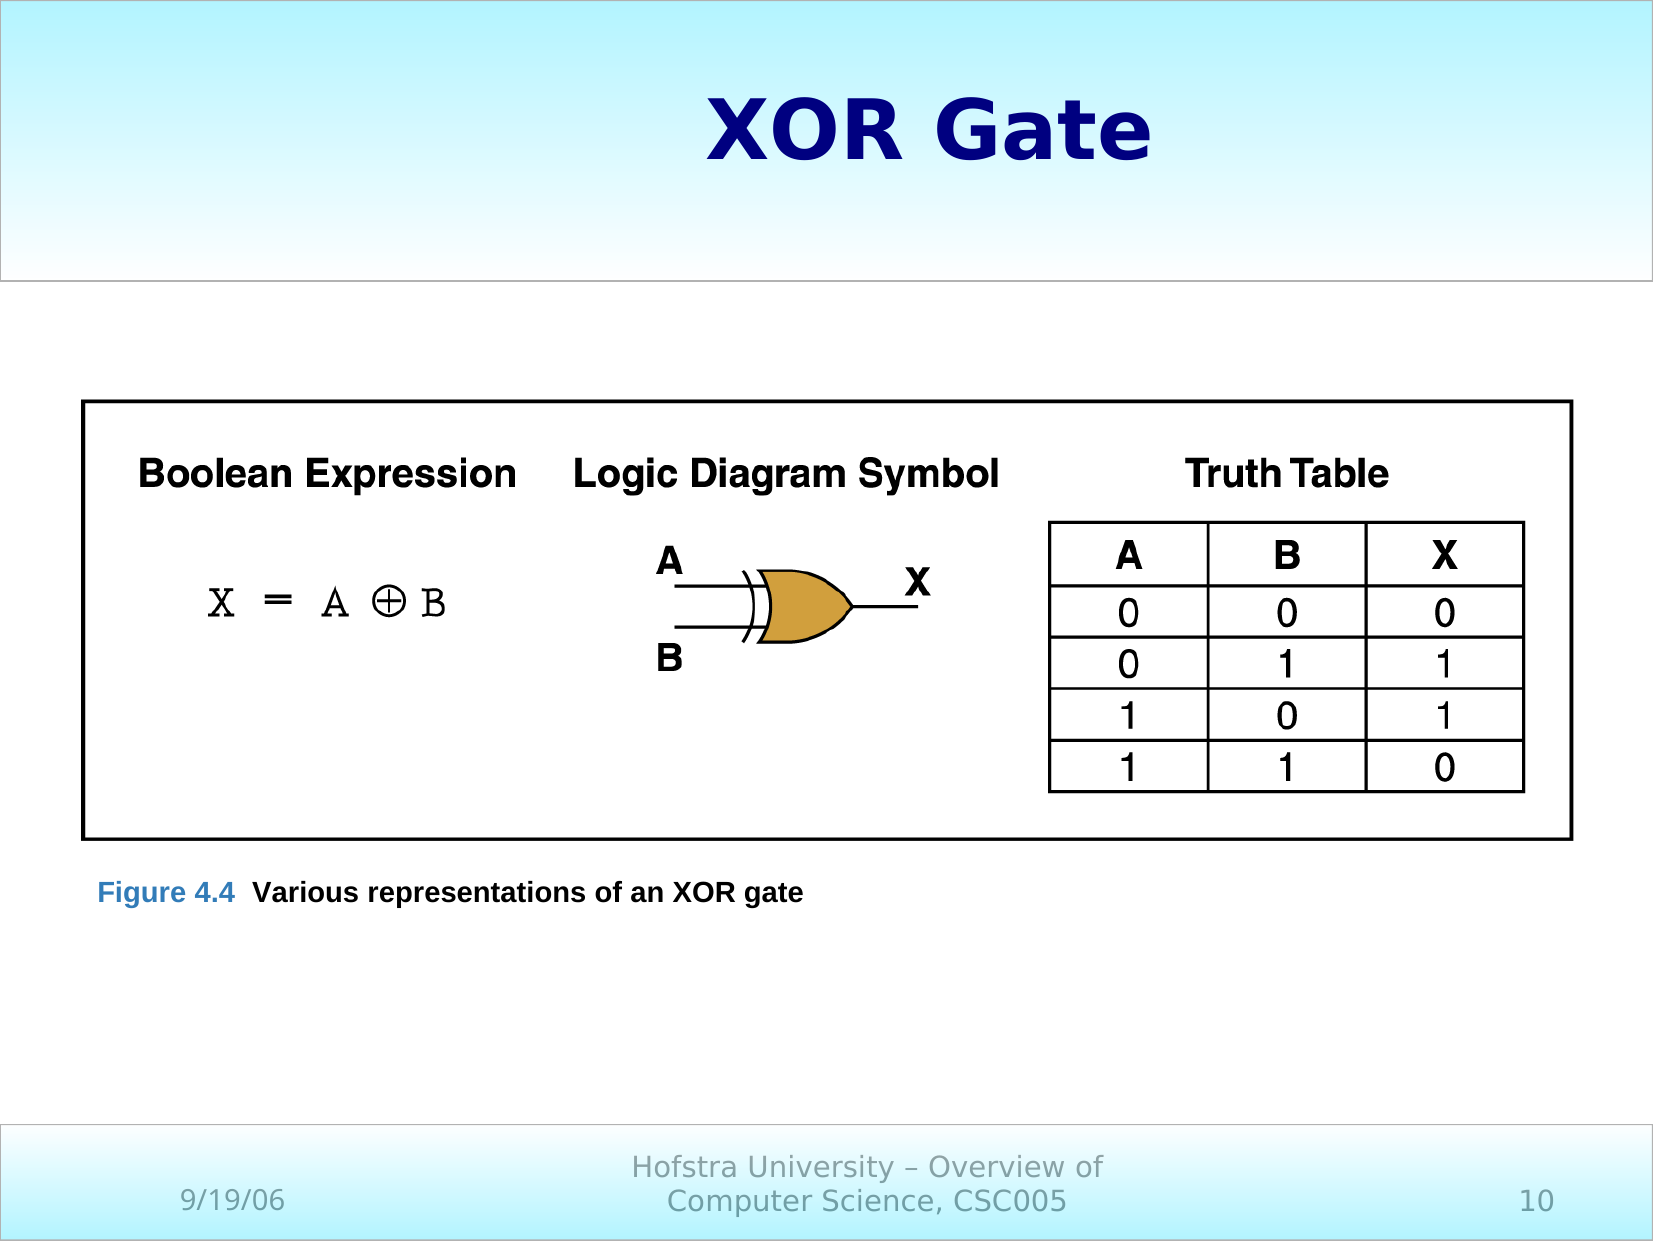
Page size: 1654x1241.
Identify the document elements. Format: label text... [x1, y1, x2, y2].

text_box Figure 4.4 Various representations of an XOR gate [82, 868, 820, 917]
picture [62, 380, 1592, 860]
title XOR Gate [247, 27, 1612, 235]
